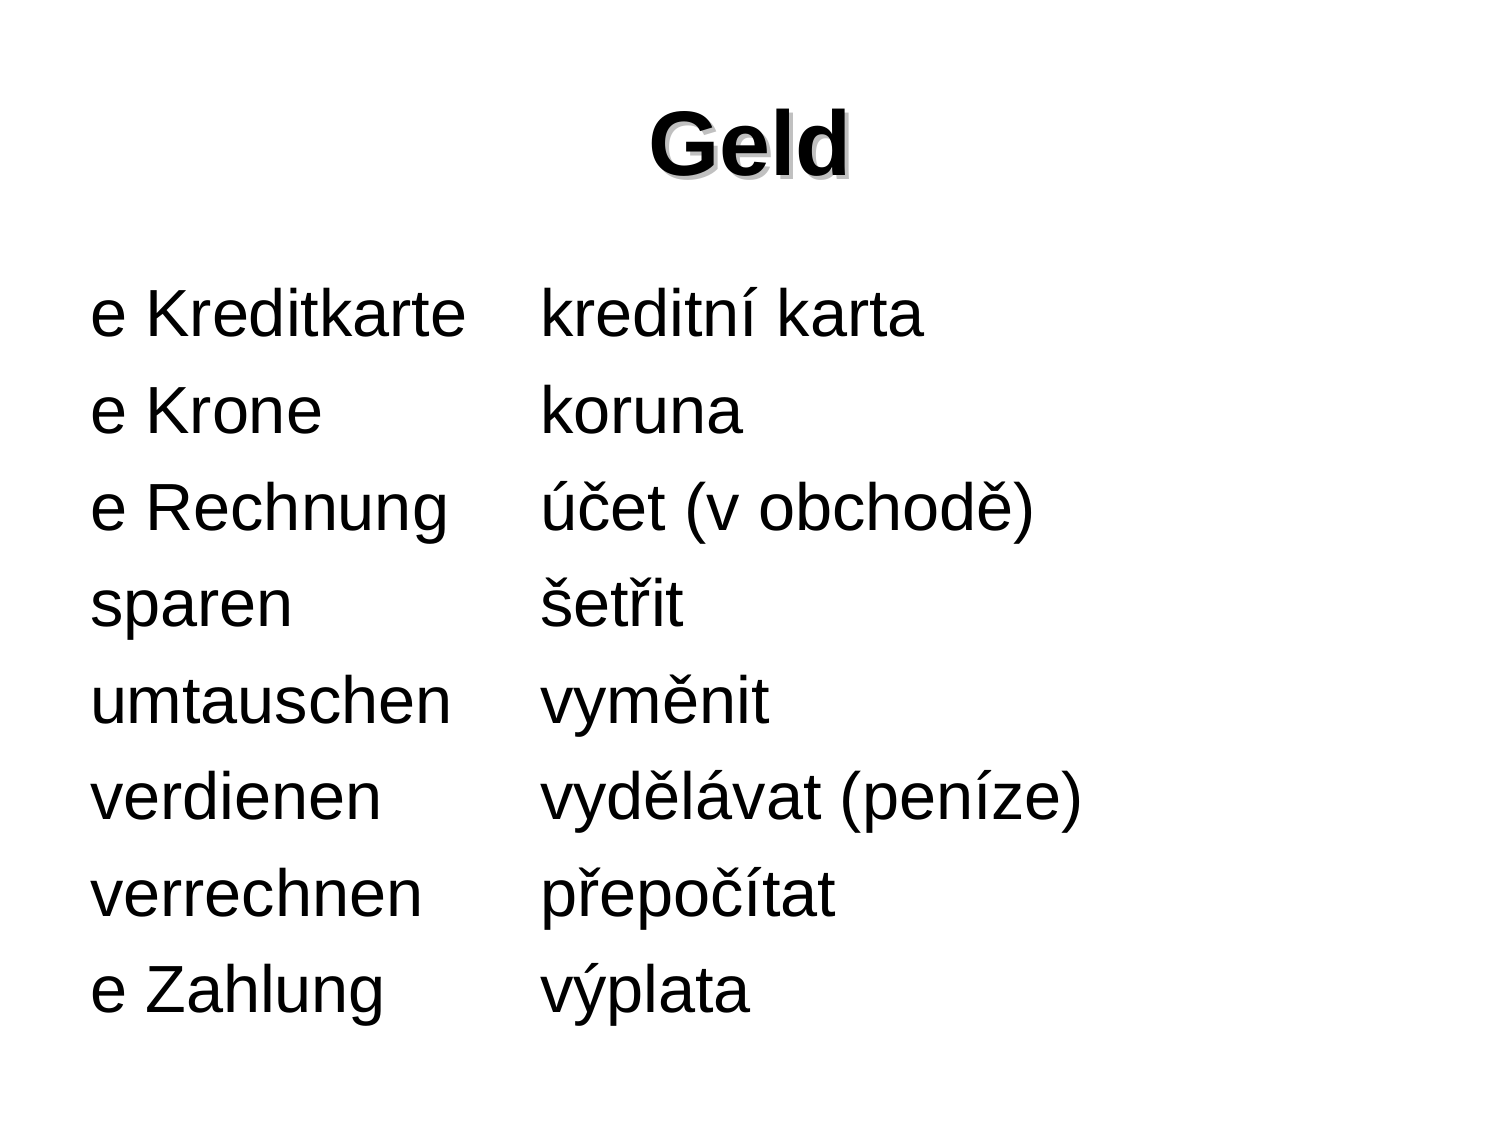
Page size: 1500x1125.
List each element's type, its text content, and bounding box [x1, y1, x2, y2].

title Geld [75, 45, 1426, 233]
list e Kreditkarte kreditní karta e Krone koruna e Rechnung účet (v obchodě) sparen šetřit umtauschen vyměnit verdienen vydělávat (peníze) verrechnen přepočítat e Zahlung výplata [75, 262, 1426, 1125]
